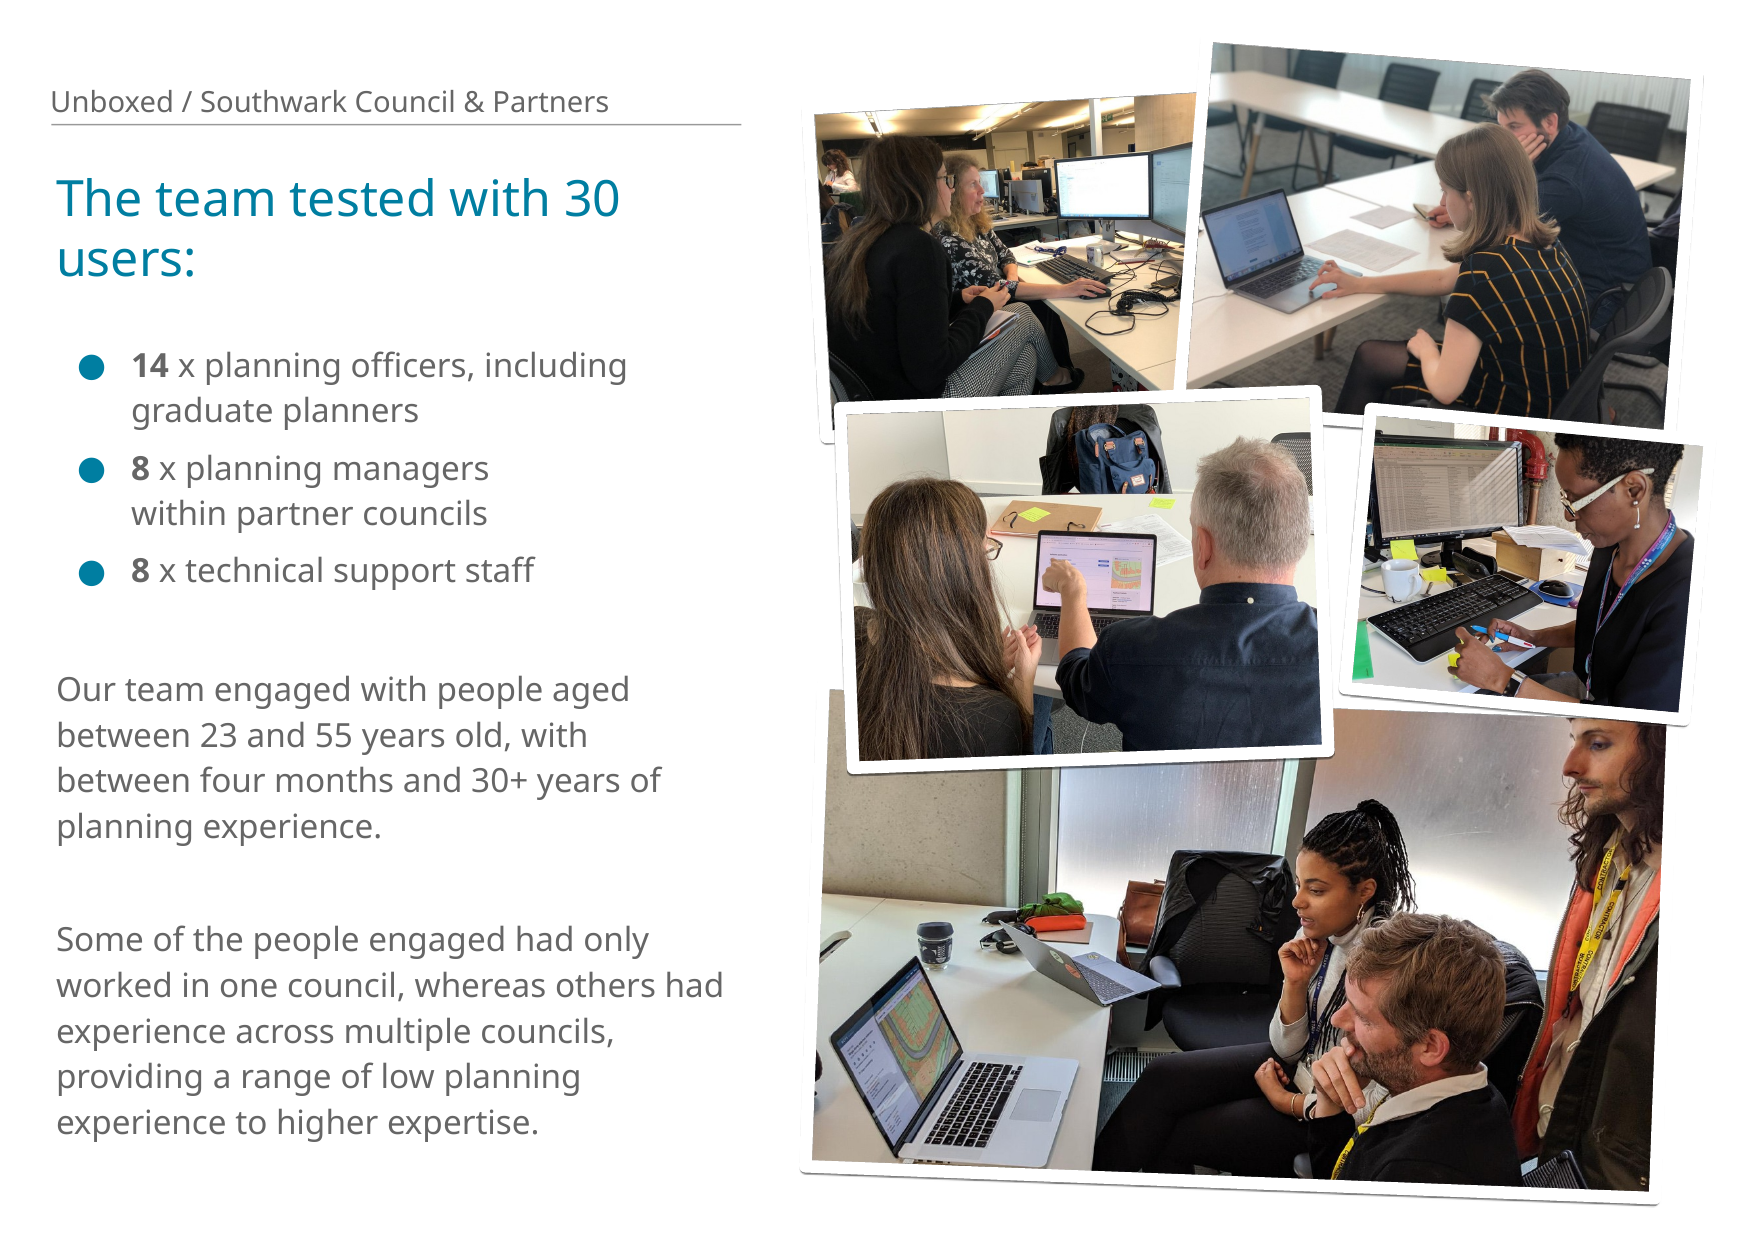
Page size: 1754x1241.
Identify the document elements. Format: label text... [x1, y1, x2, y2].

picture [1186, 42, 1691, 429]
picture [848, 756, 1333, 776]
text_box The team tested with 30 users: 14 x planning officers, including graduate planners 8 x planning managers within partner councils 8 x technical support staff Our team engaged with people aged between 23 and 55 years old, with between four months and 30+ years of planning experience. Some of the people engaged had only worked in one council, whereas others had experience across multiple councils, providing a range of low planning experience to higher expertise. [41, 151, 742, 1165]
picture [811, 689, 1667, 1192]
picture [1351, 415, 1704, 713]
picture [846, 397, 1322, 762]
text_box Unboxed / Southwark Council & Partners [33, 65, 775, 128]
picture [814, 92, 1196, 431]
